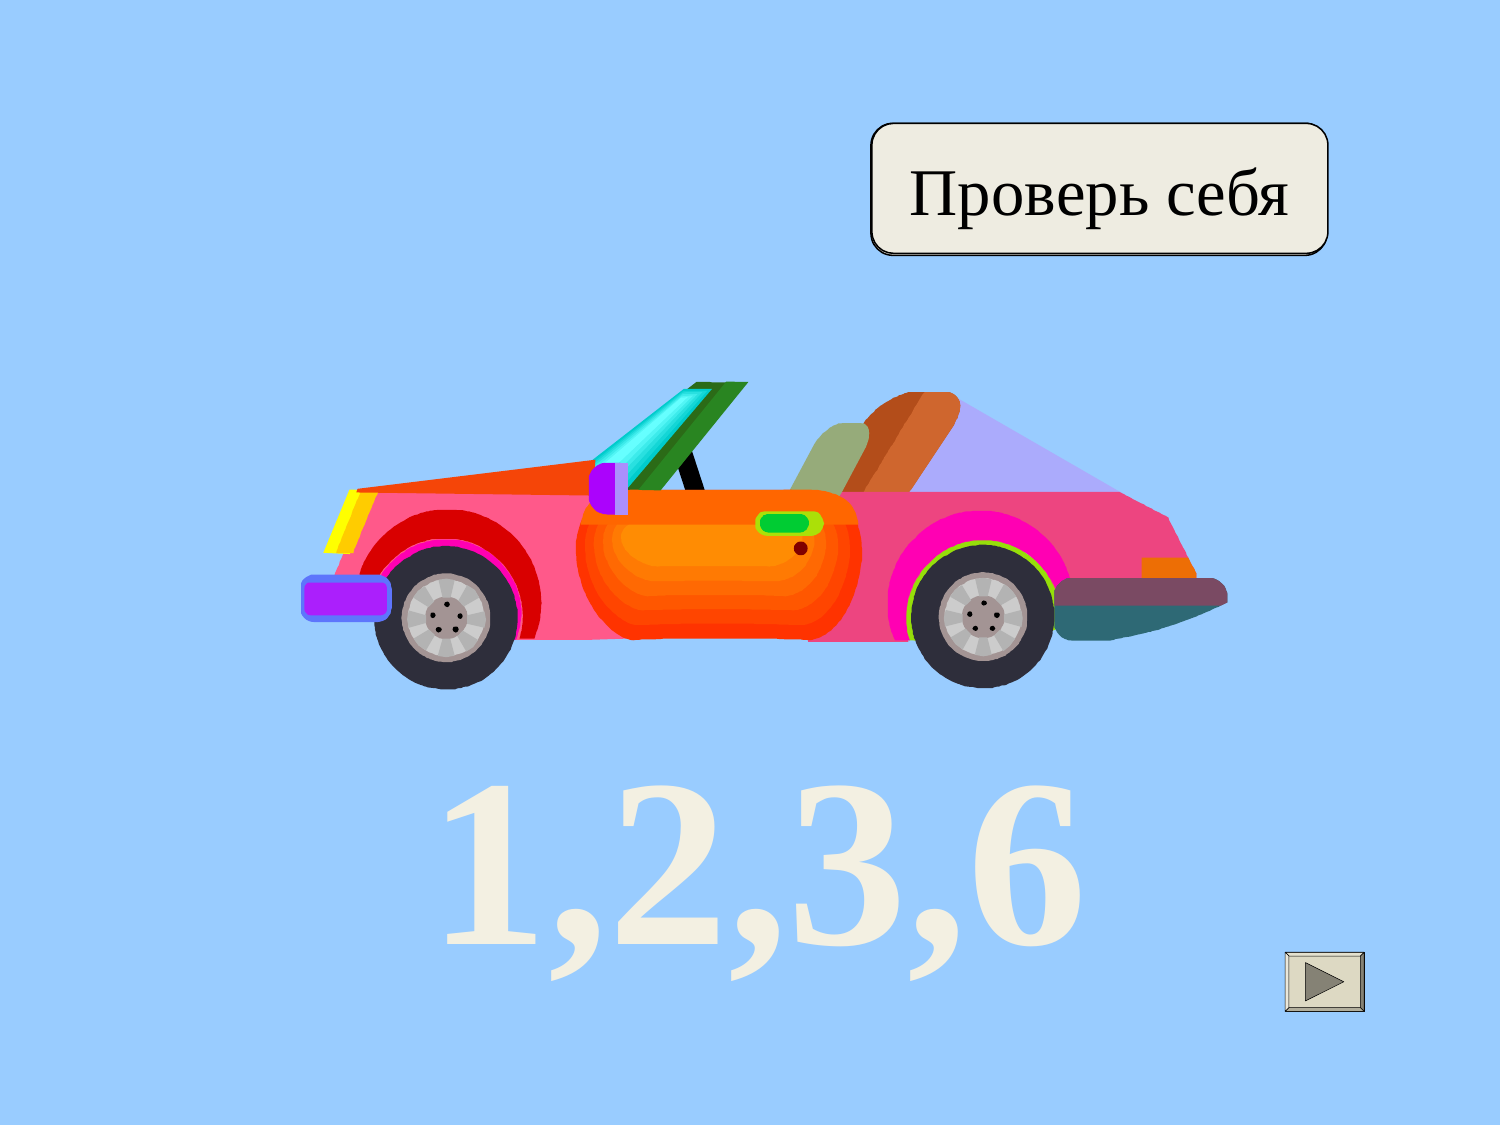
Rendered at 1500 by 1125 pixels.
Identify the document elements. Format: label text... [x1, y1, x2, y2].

picture [301, 373, 1236, 698]
text_box [870, 125, 1327, 256]
text_box [1286, 952, 1365, 1012]
text_box 1,2,3,6 [331, 697, 1185, 1000]
